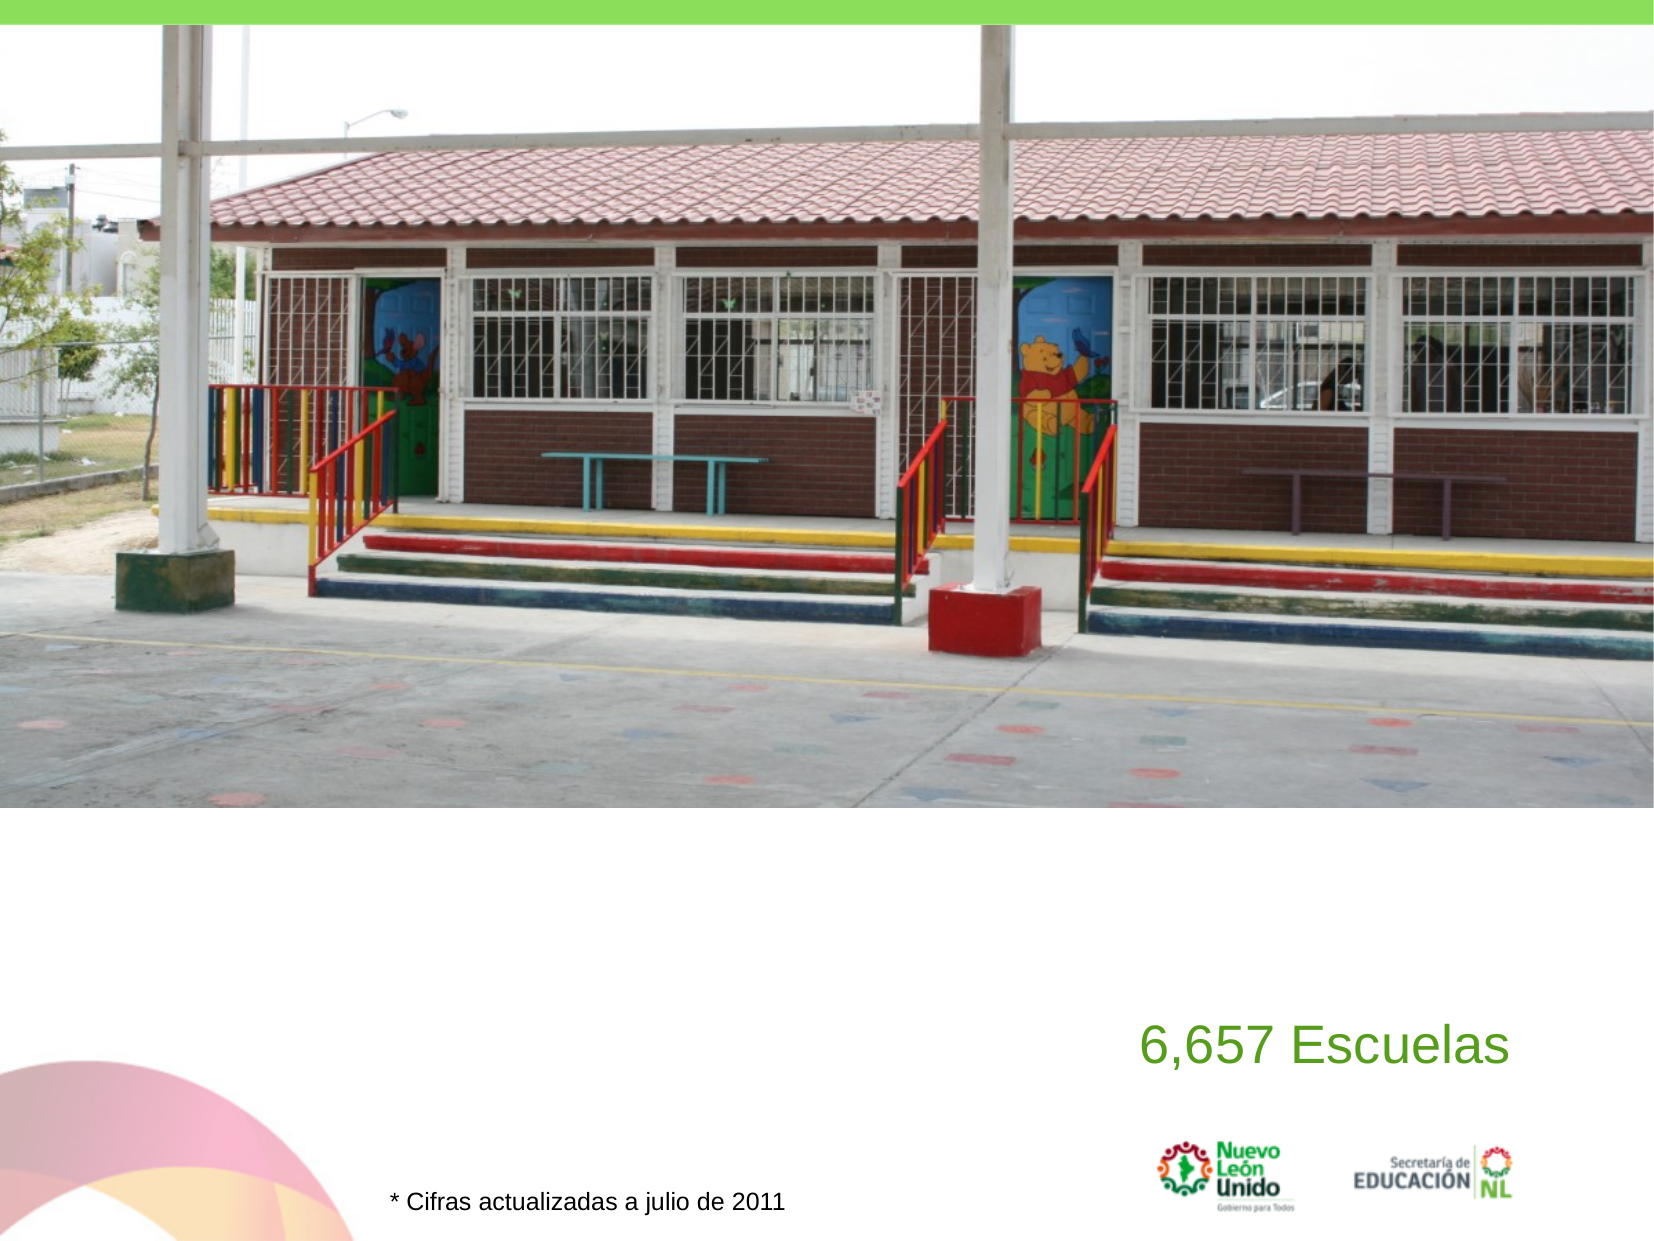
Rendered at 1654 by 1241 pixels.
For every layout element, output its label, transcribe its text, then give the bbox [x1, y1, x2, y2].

text_box * Cifras actualizadas a julio de 2011 [375, 1180, 800, 1223]
text_box 6,657 Escuelas [1125, 1006, 1538, 1088]
picture [0, 0, 1654, 1241]
